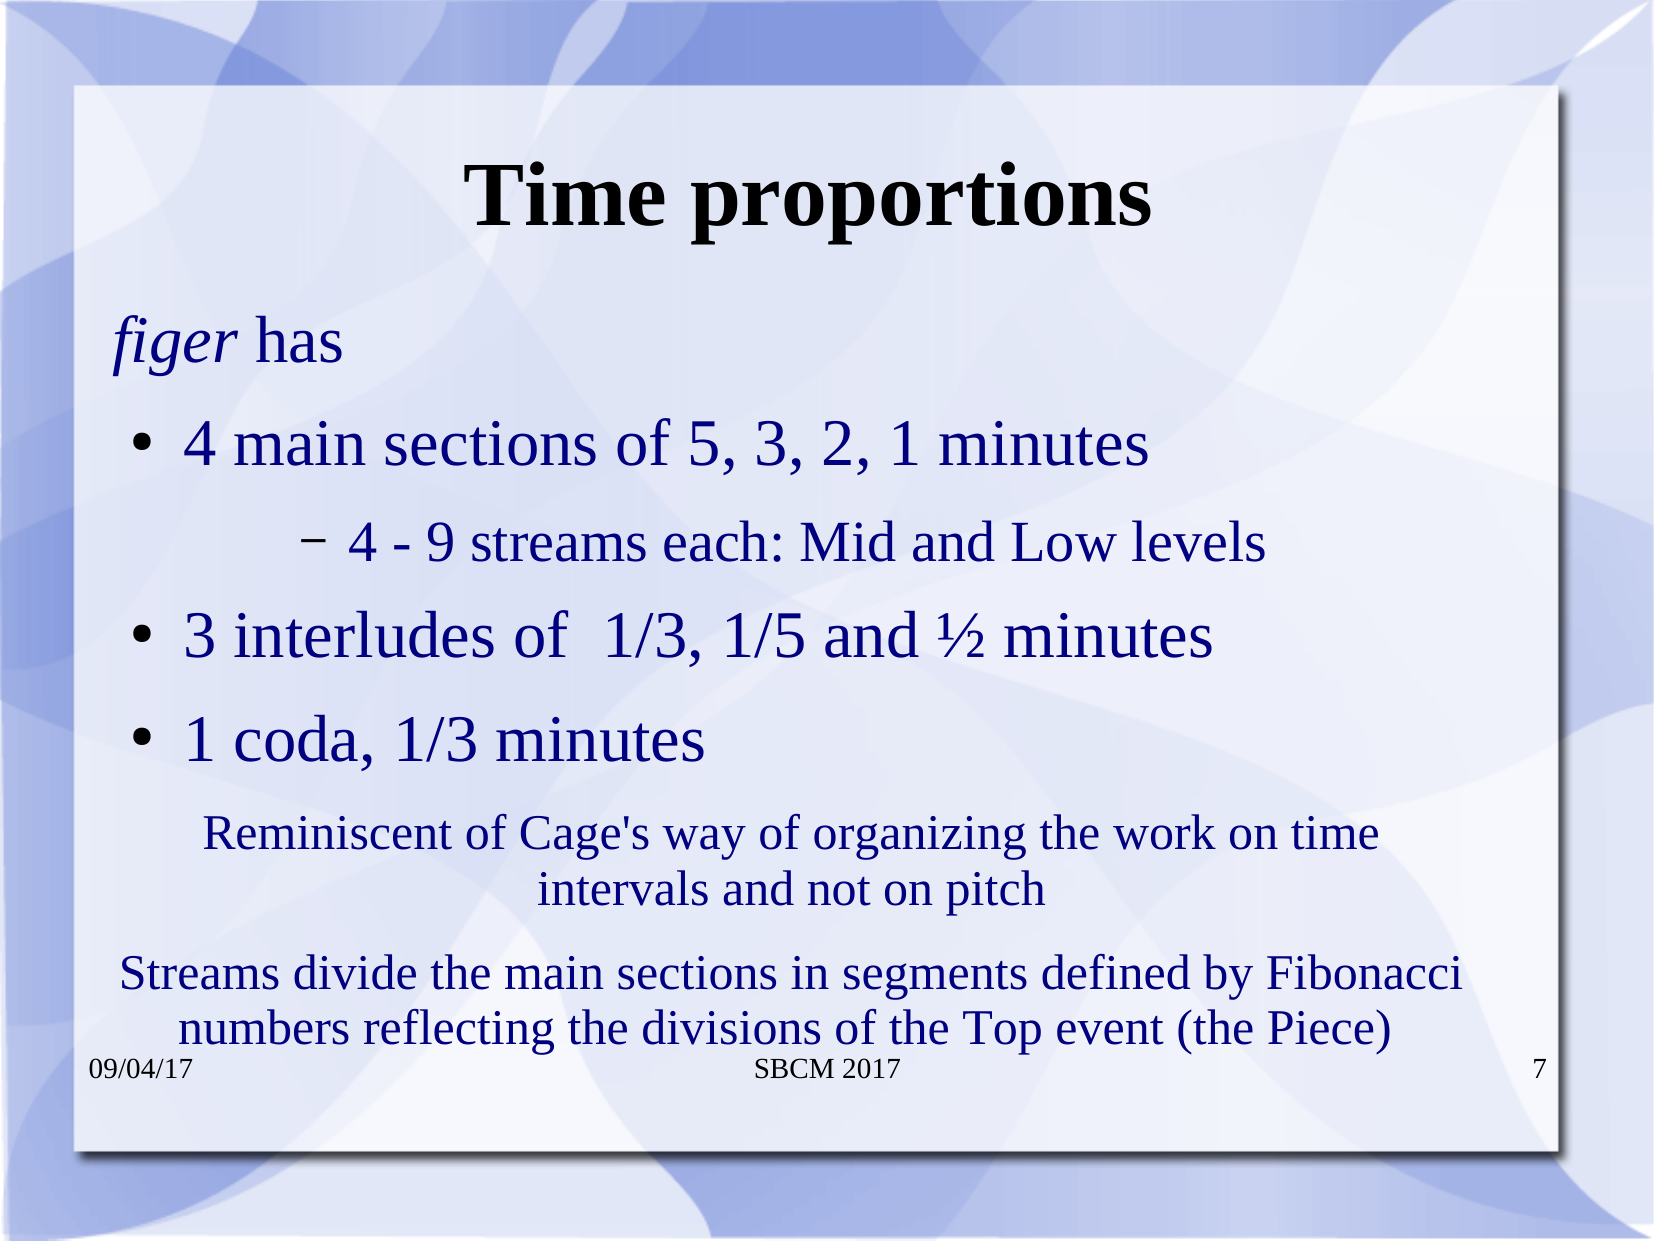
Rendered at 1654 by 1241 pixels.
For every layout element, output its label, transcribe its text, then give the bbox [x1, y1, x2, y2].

title Time proportions [82, 98, 1536, 291]
list figer has 4 main sections of 5, 3, 2, 1 minutes 4 - 9 streams each: Mid and Low levels 3 interludes of 1/3, 1/5 and ½ minutes 1 coda, 1/3 minutes Reminiscent of Cage's way of organizing the work on time intervals and not on pitch Streams divide the main sections in segments defined by Fibonacci numbers reflecting the divisions of the Top event (the Piece) [112, 302, 1471, 1141]
picture [0, 0, 1654, 1241]
